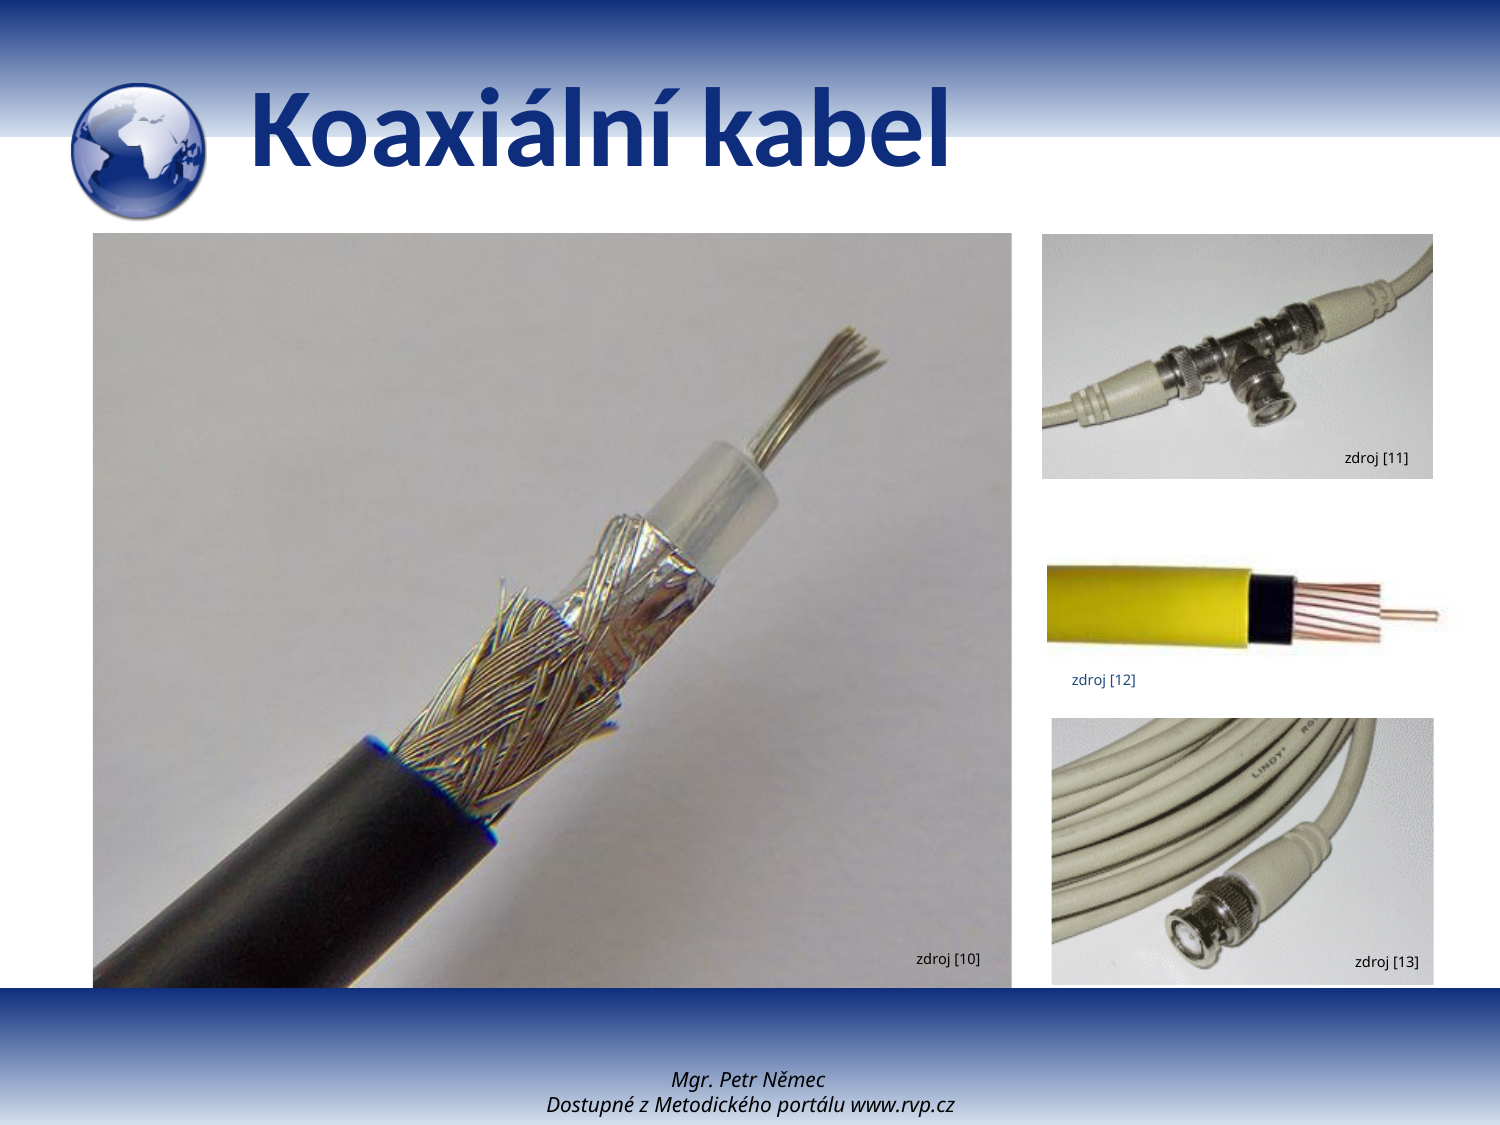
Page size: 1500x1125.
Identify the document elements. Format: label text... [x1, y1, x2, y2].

picture [69, 83, 207, 222]
picture [92, 233, 1012, 988]
text_box zdroj [11] [1330, 441, 1424, 475]
text_box zdroj [12] [1057, 663, 1151, 697]
picture [1047, 481, 1459, 985]
picture [1042, 234, 1433, 479]
title Koaxiální kabel [235, 45, 1426, 233]
text_box zdroj [10] [901, 942, 996, 976]
text_box zdroj [13] [1340, 945, 1435, 979]
